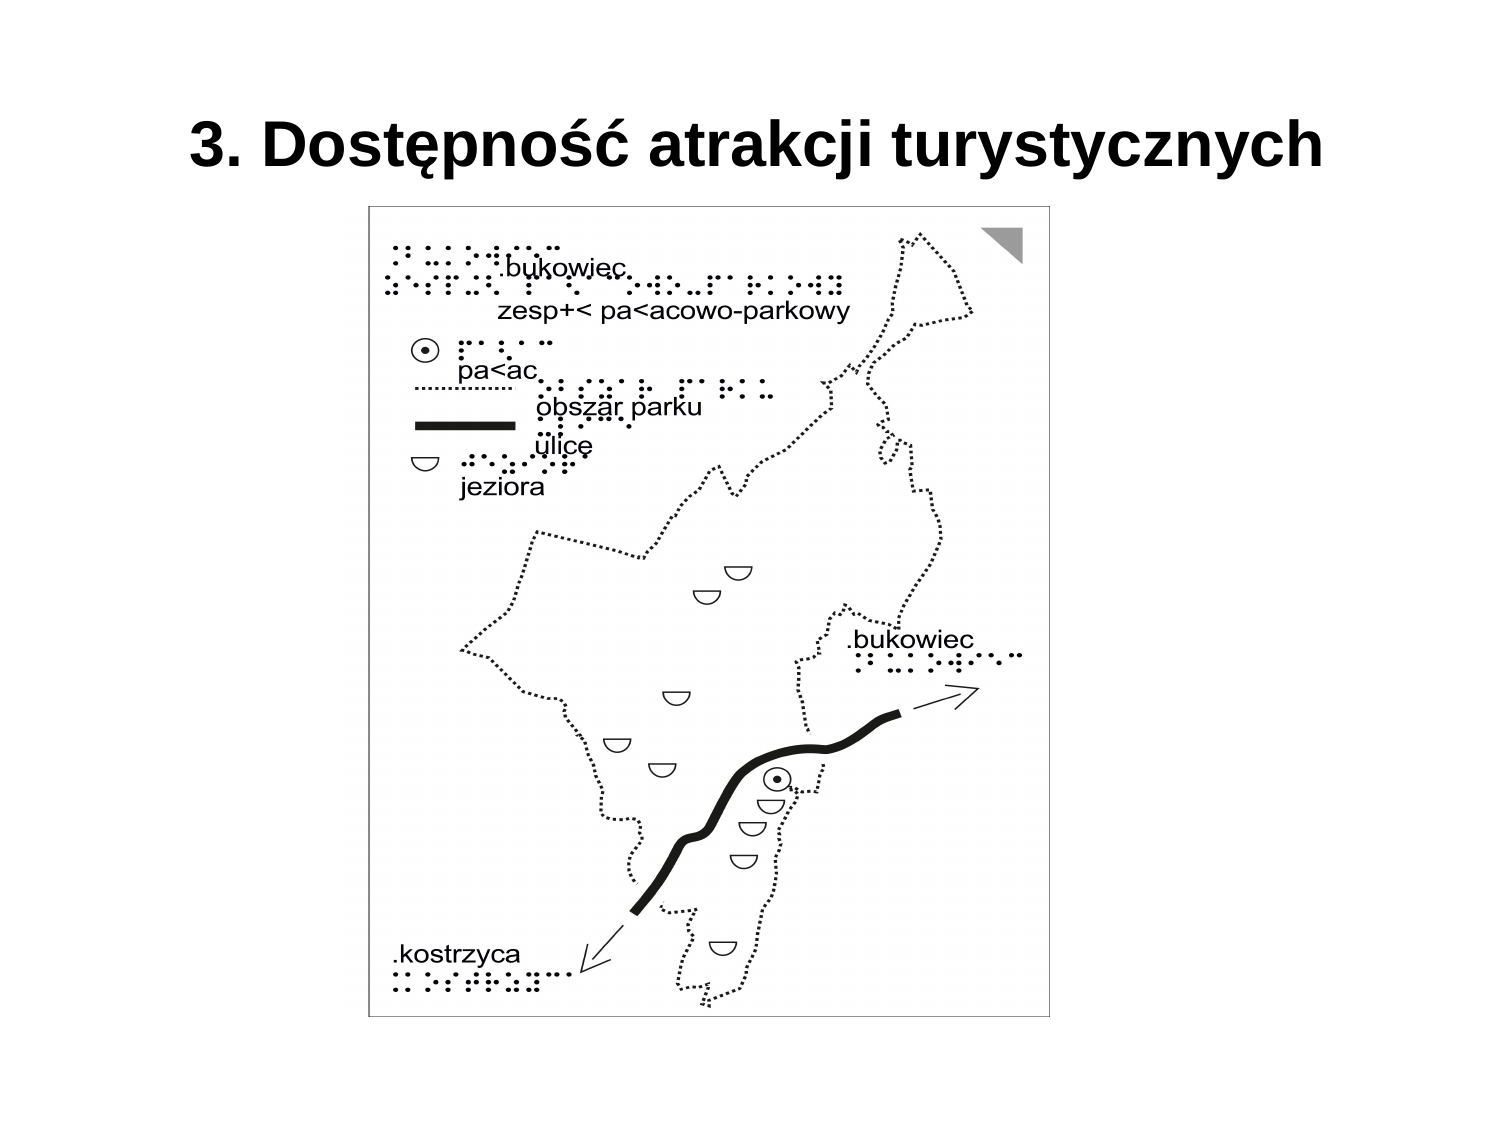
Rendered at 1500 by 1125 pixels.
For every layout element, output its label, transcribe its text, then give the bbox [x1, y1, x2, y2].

title 3. Dostępność atrakcji turystycznych [82, 94, 1433, 131]
picture [329, 206, 1050, 1017]
